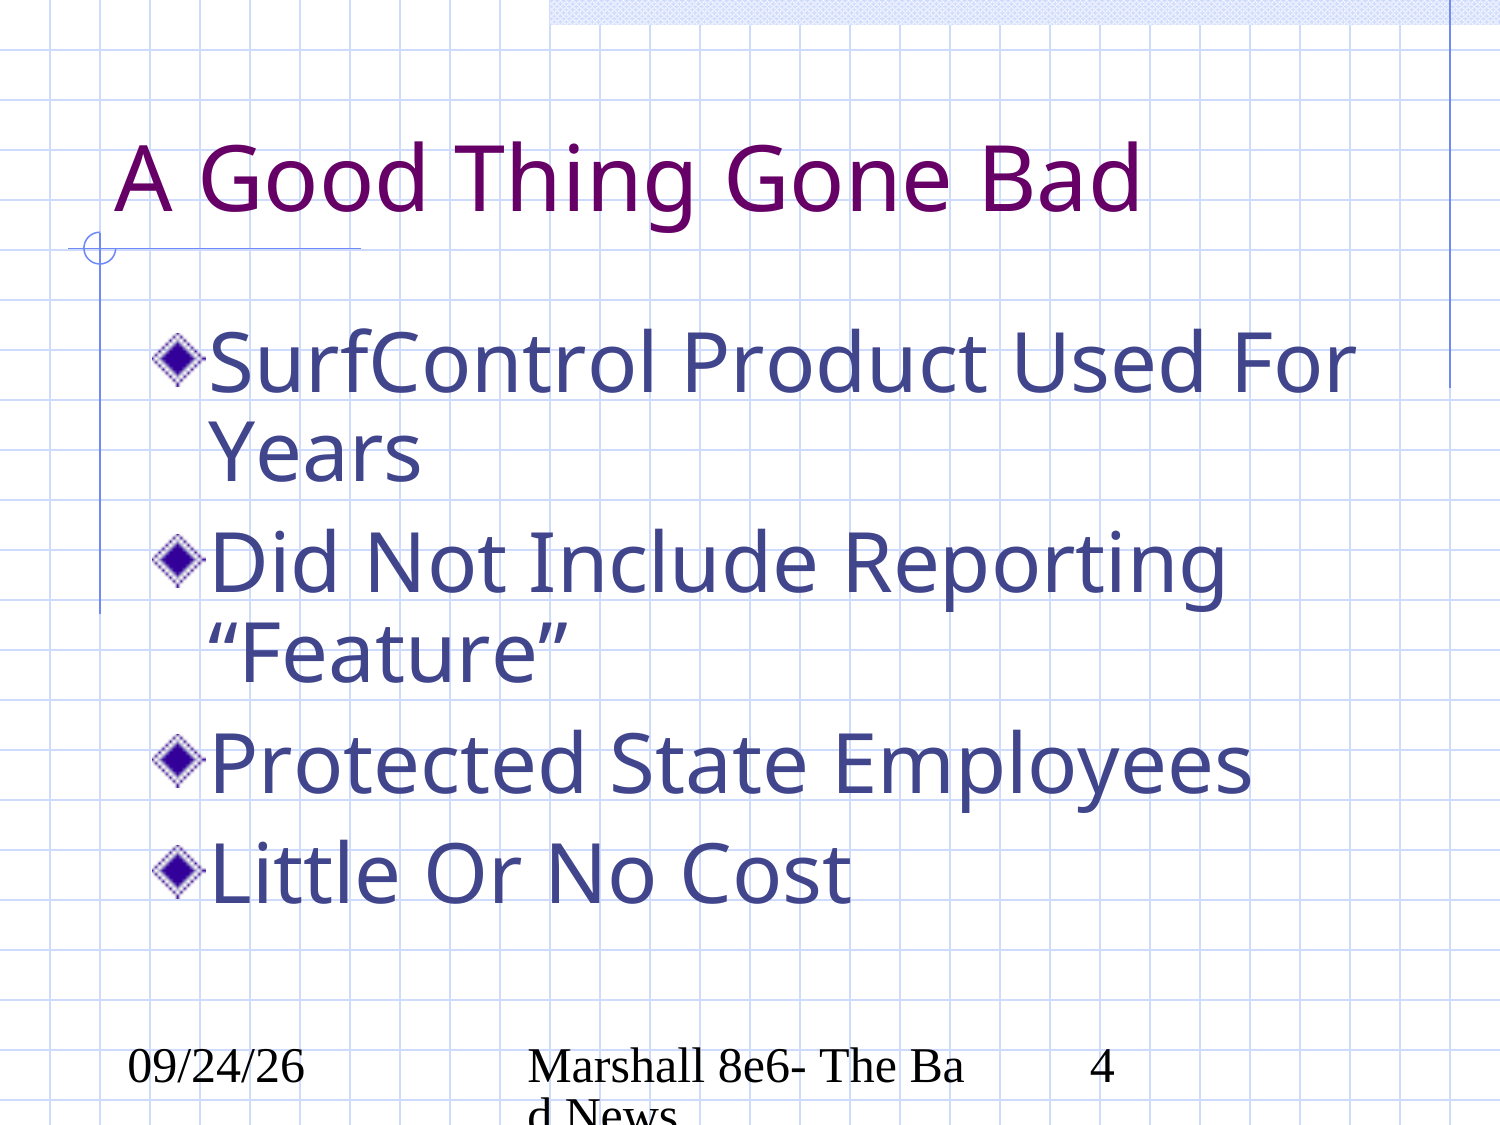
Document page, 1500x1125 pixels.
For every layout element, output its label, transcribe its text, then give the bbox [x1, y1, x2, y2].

picture [1451, 0, 1500, 25]
title A Good Thing Gone Bad [99, 49, 1375, 238]
picture [549, 0, 1449, 25]
list SurfControl Product Used For Years Did Not Include Reporting “Feature” Protected State Employees Little Or No Cost [137, 312, 1413, 988]
